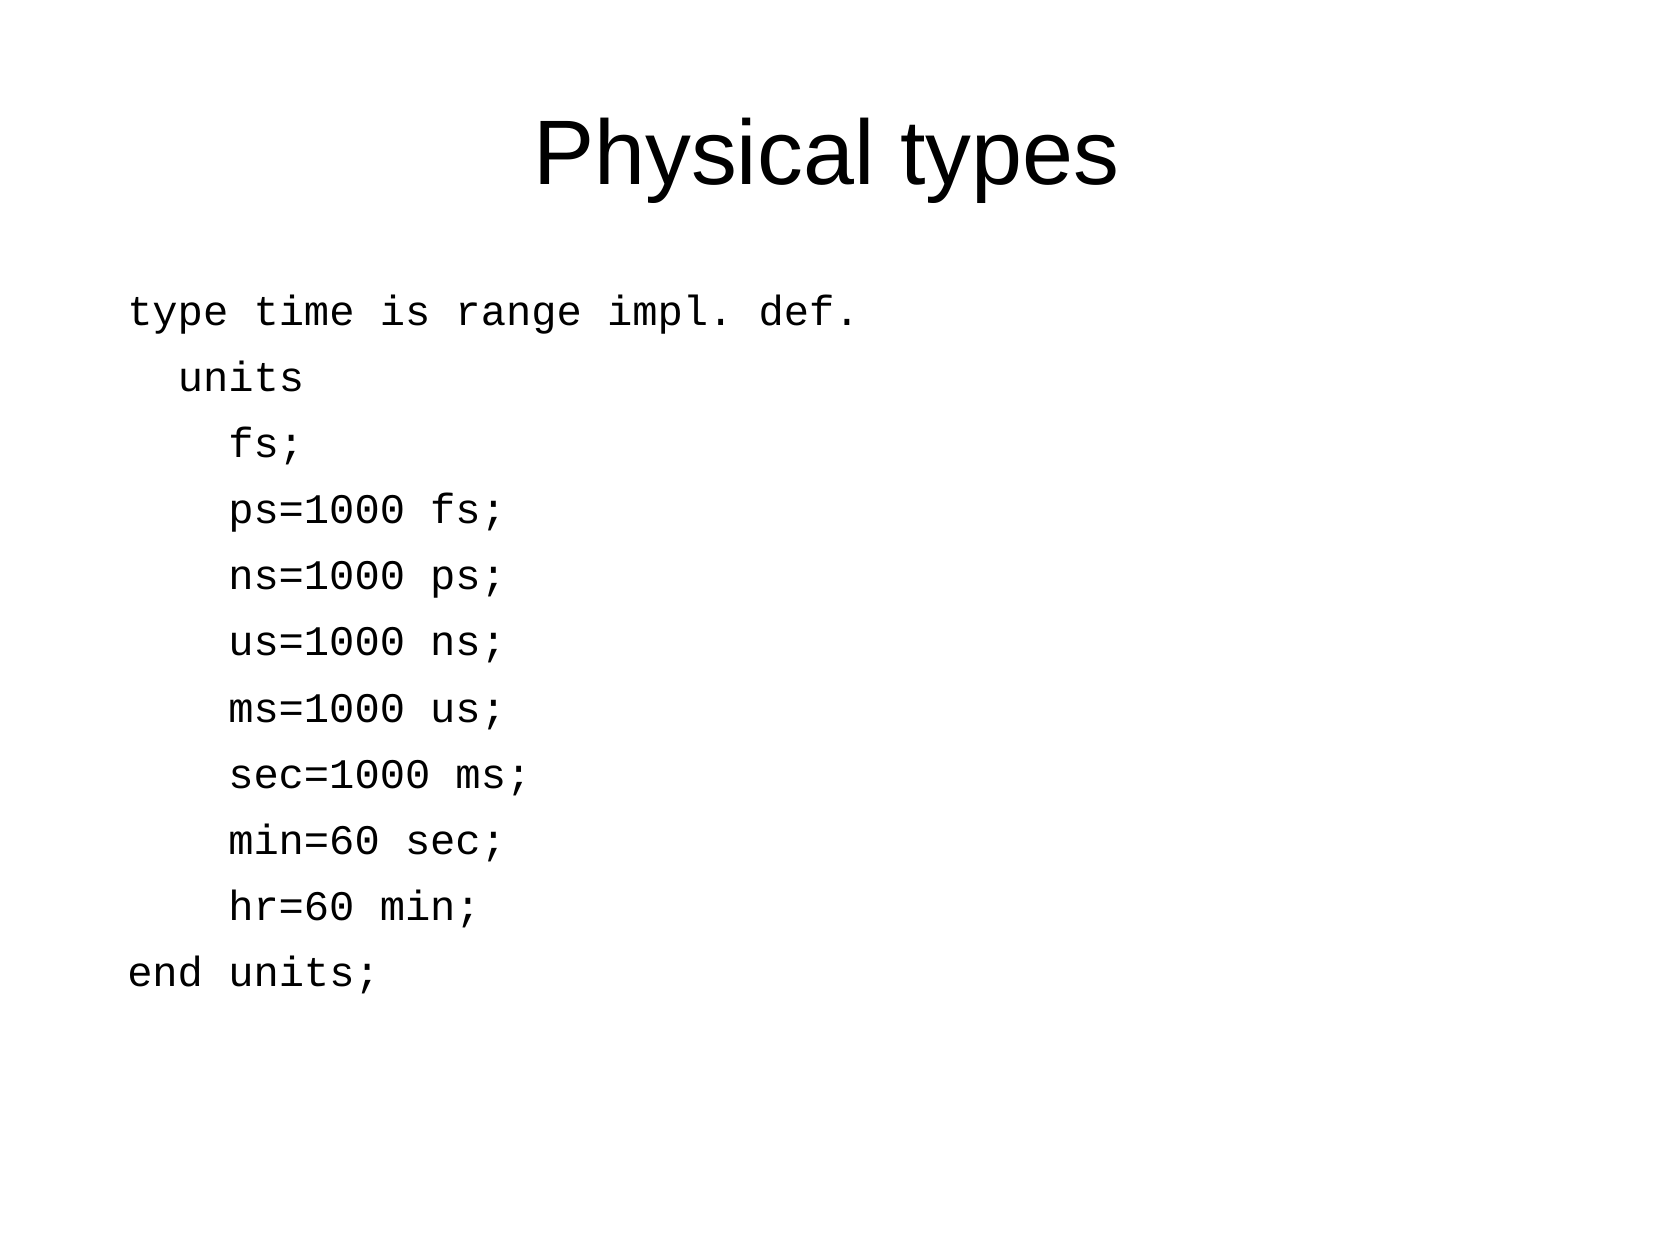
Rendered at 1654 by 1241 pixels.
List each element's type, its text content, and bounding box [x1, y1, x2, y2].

list type time is range impl. def. units fs; ps=1000 fs; ns=1000 ps; us=1000 ns; ms=1000 us; sec=1000 ms; min=60 sec; hr=60 min; end units; [82, 290, 1571, 1010]
title Physical types [82, 49, 1571, 257]
